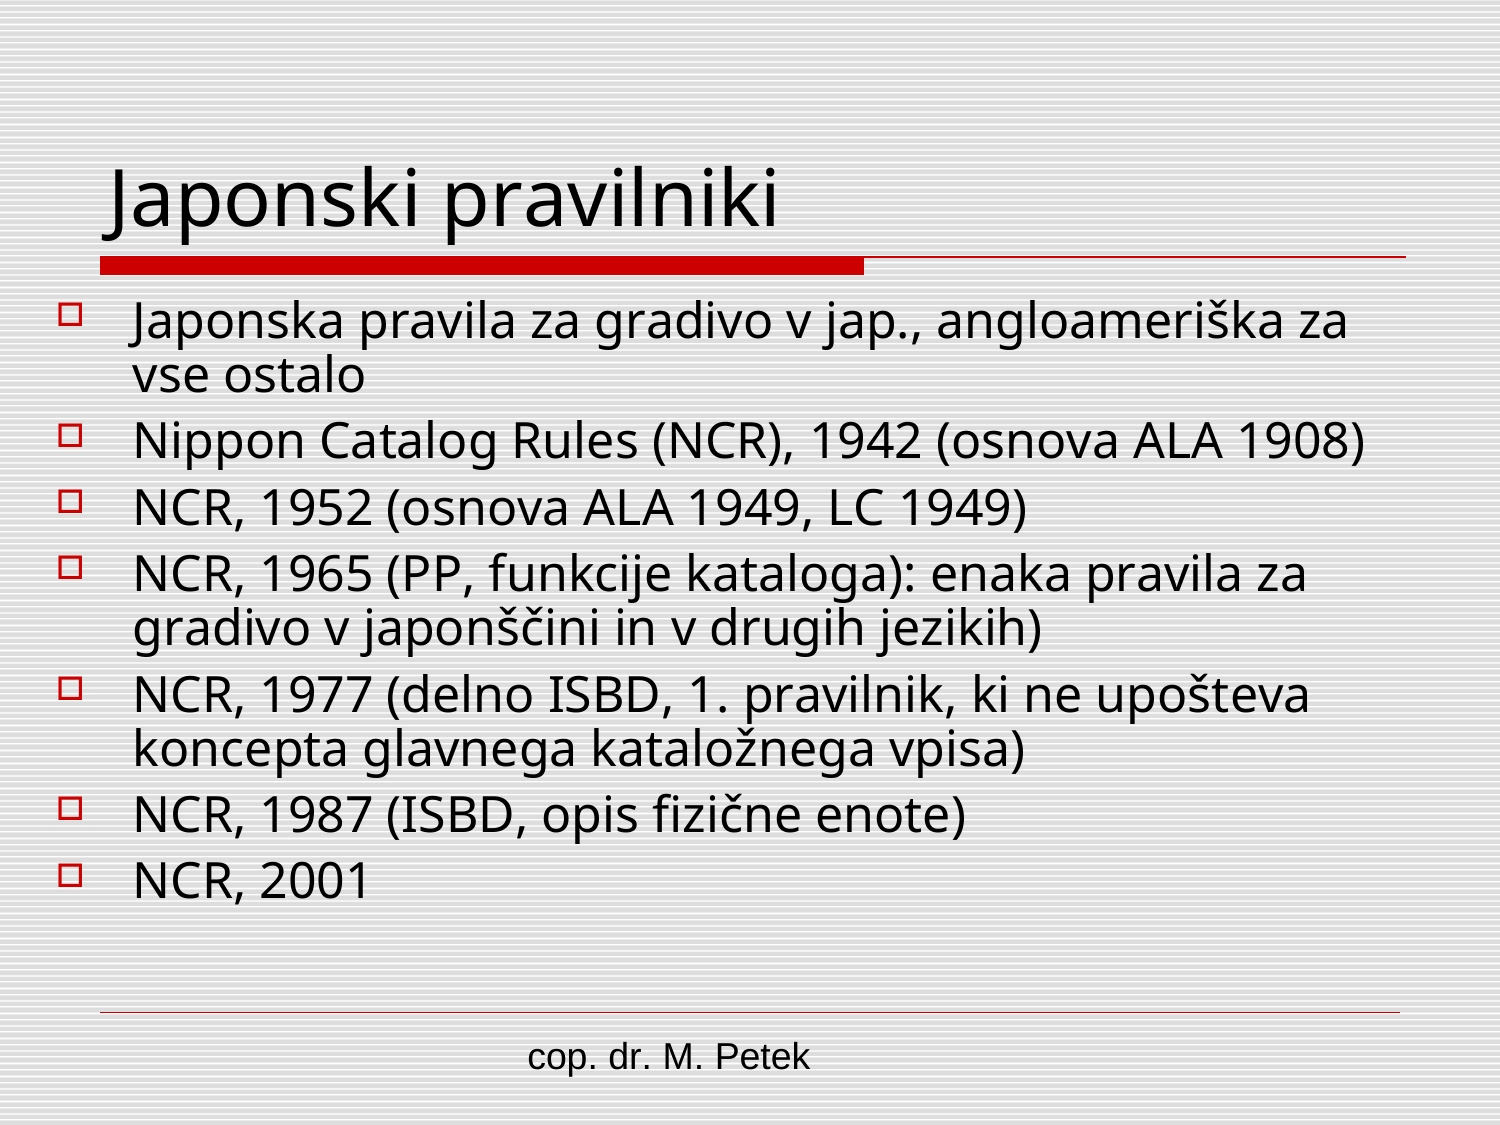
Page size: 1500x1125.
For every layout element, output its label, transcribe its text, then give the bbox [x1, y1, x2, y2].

list Japonska pravila za gradivo v jap., angloameriška za vse ostalo Nippon Catalog Rules (NCR), 1942 (osnova ALA 1908) NCR, 1952 (osnova ALA 1949, LC 1949) NCR, 1965 (PP, funkcije kataloga): enaka pravila za gradivo v japonščini in v drugih jezikih) NCR, 1977 (delno ISBD, 1. pravilnik, ki ne upošteva koncepta glavnega kataložnega vpisa) NCR, 1987 (ISBD, opis fizične enote) NCR, 2001 [41, 287, 1406, 988]
picture [0, 0, 1500, 1125]
title Japonski pravilniki [94, 49, 1407, 250]
